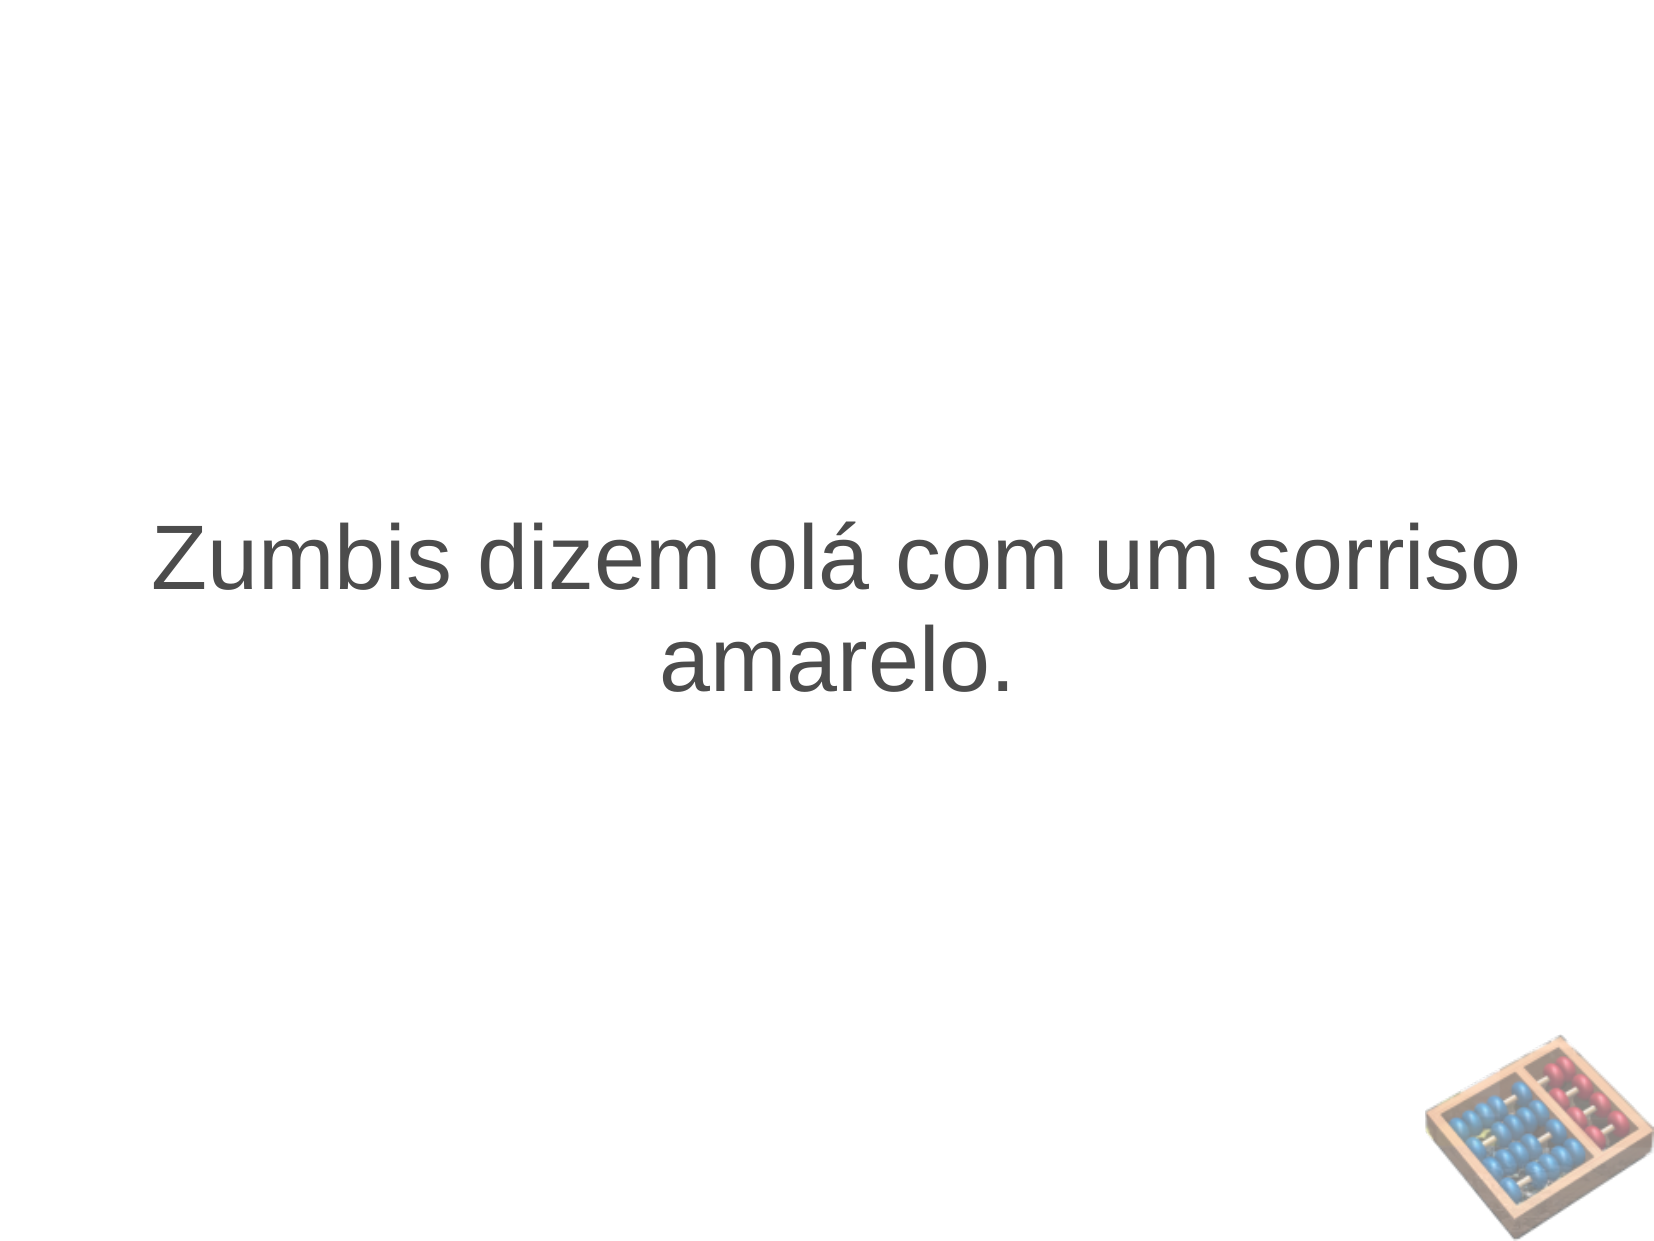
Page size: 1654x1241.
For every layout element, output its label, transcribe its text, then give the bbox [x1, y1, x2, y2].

title Zumbis dizem olá com um sorriso amarelo. [75, 495, 1601, 723]
